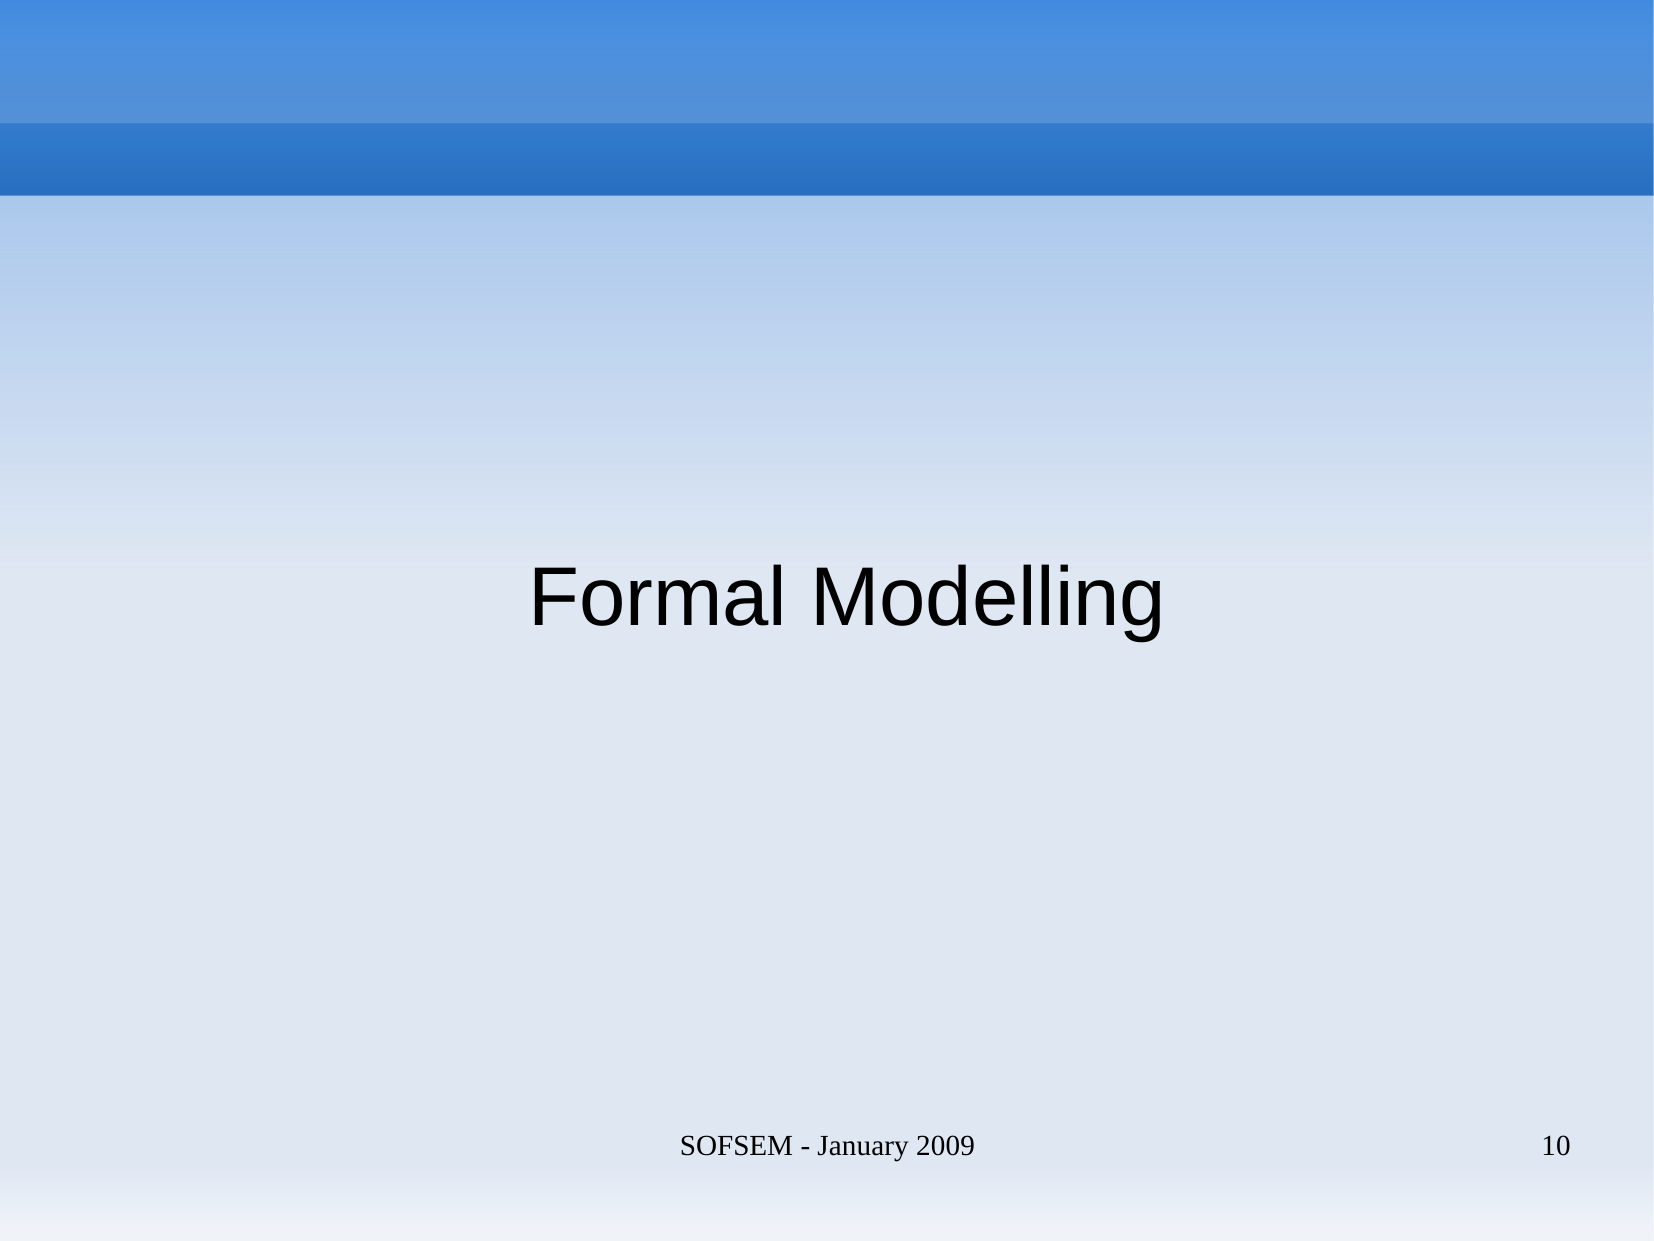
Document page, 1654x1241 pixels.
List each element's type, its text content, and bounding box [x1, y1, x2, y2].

picture [0, 0, 1654, 1241]
text_box Formal Modelling [513, 543, 1182, 652]
